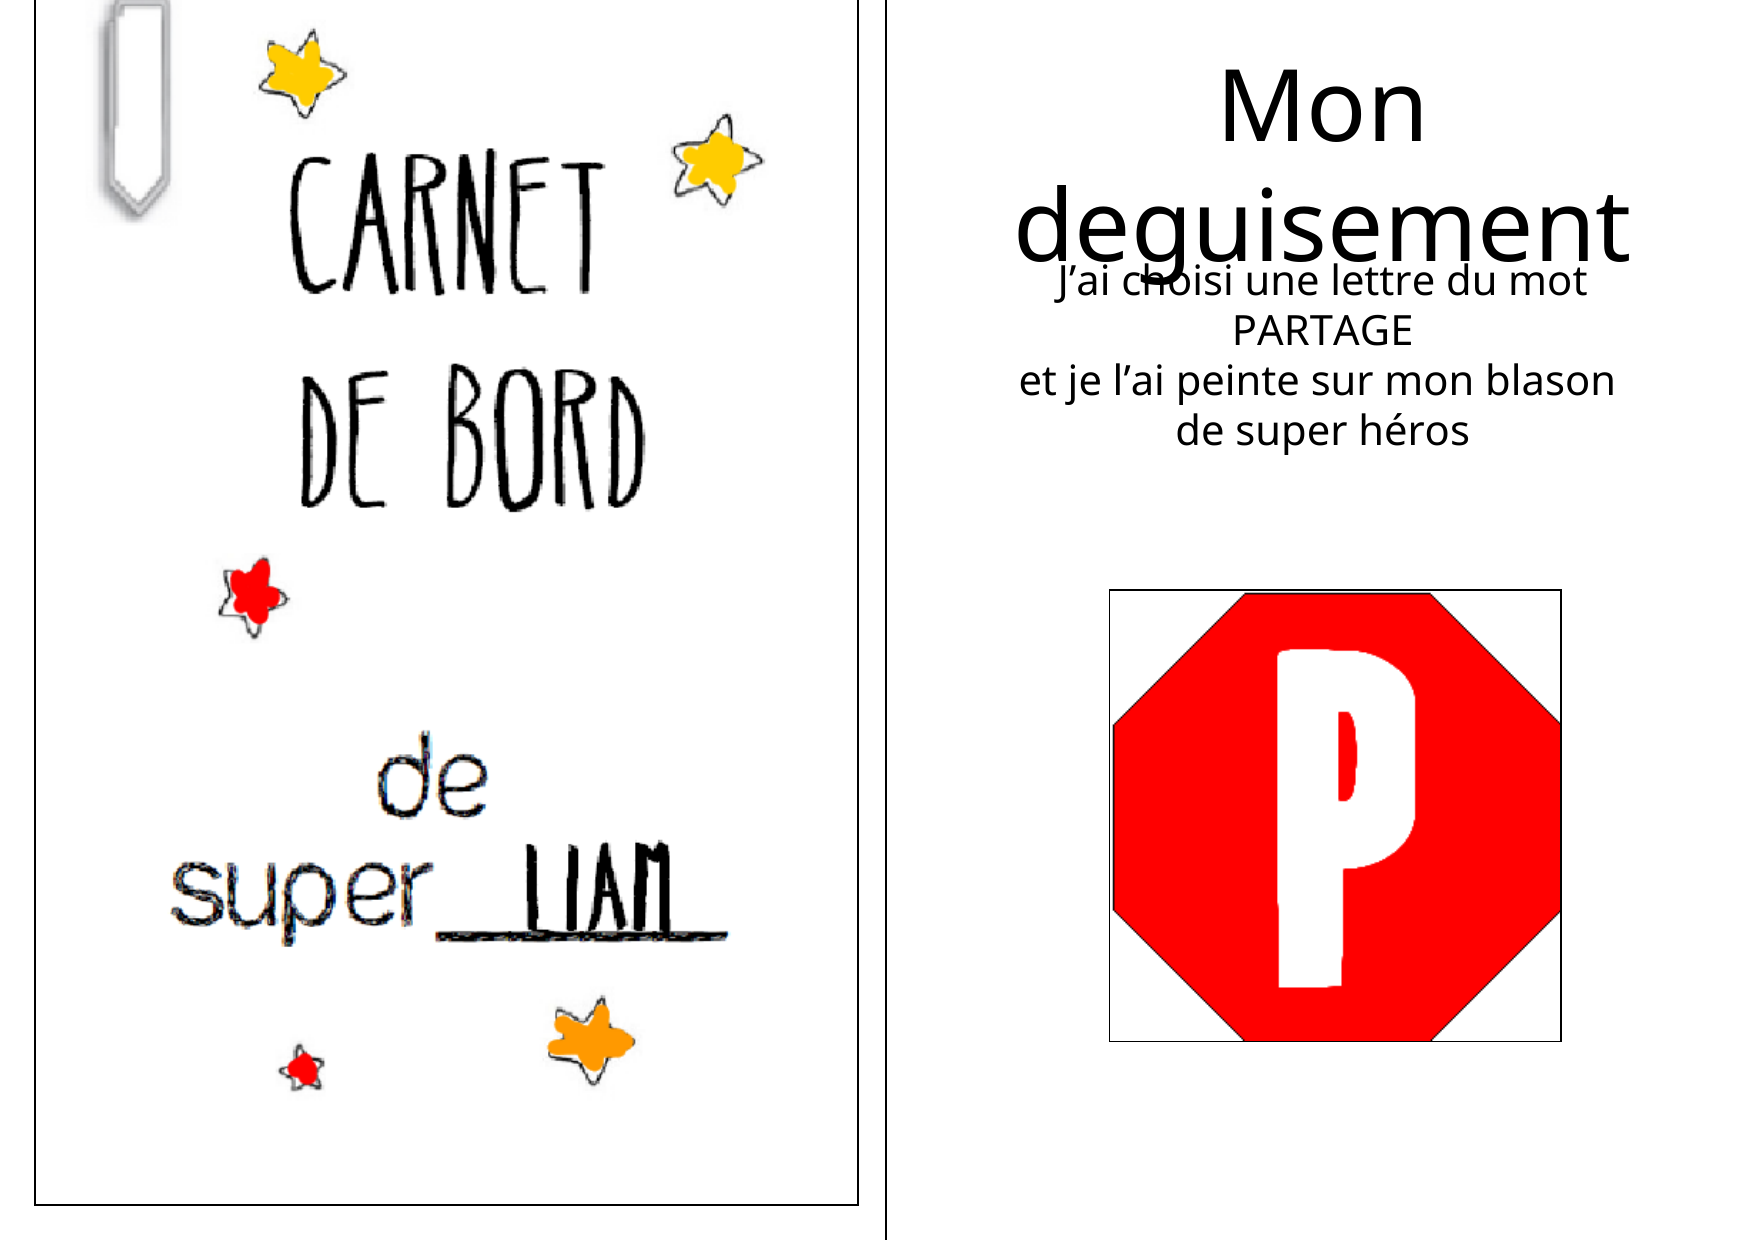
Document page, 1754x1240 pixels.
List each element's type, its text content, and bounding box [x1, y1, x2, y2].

text_box J’ai choisi une lettre du mot PARTAGE et je l’ai peinte sur mon blason de super héros [933, 247, 1713, 922]
text_box Mon deguisement [968, 35, 1678, 201]
picture [35, 0, 858, 1205]
picture [1110, 590, 1561, 1041]
